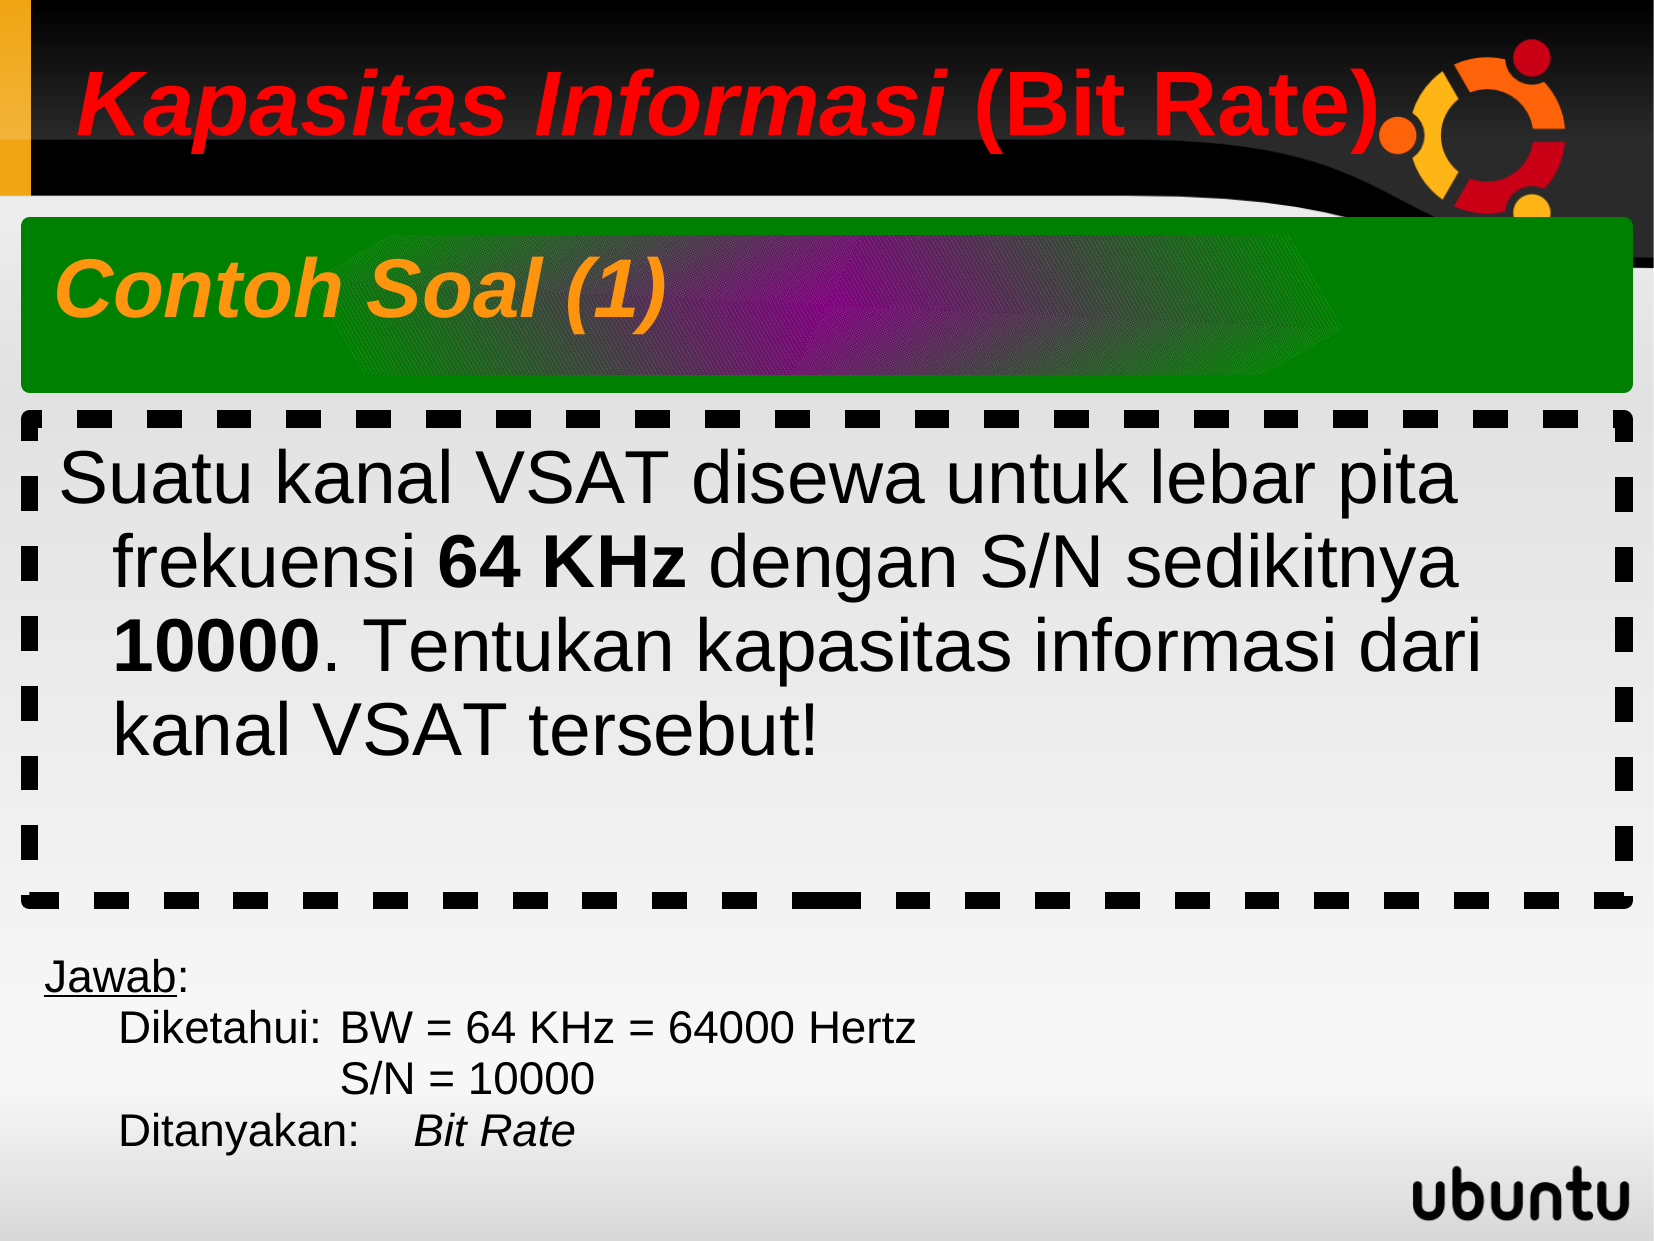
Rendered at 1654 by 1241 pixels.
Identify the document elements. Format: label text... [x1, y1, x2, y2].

text_box Jawab: Diketahui: BW = 64 KHz = 64000 Hertz S/N = 10000 Ditanyakan: Bit Rate [29, 943, 1625, 1231]
text_box Contoh Soal (1) [29, 226, 1625, 384]
text_box Suatu kanal VSAT disewa untuk lebar pita frekuensi 64 KHz dengan S/N sedikitnya 10000. Tentukan kapasitas informasi dari kanal VSAT tersebut! [29, 418, 1625, 901]
picture [0, 0, 1654, 1241]
title Kapasitas Informasi (Bit Rate) [76, 7, 1565, 200]
